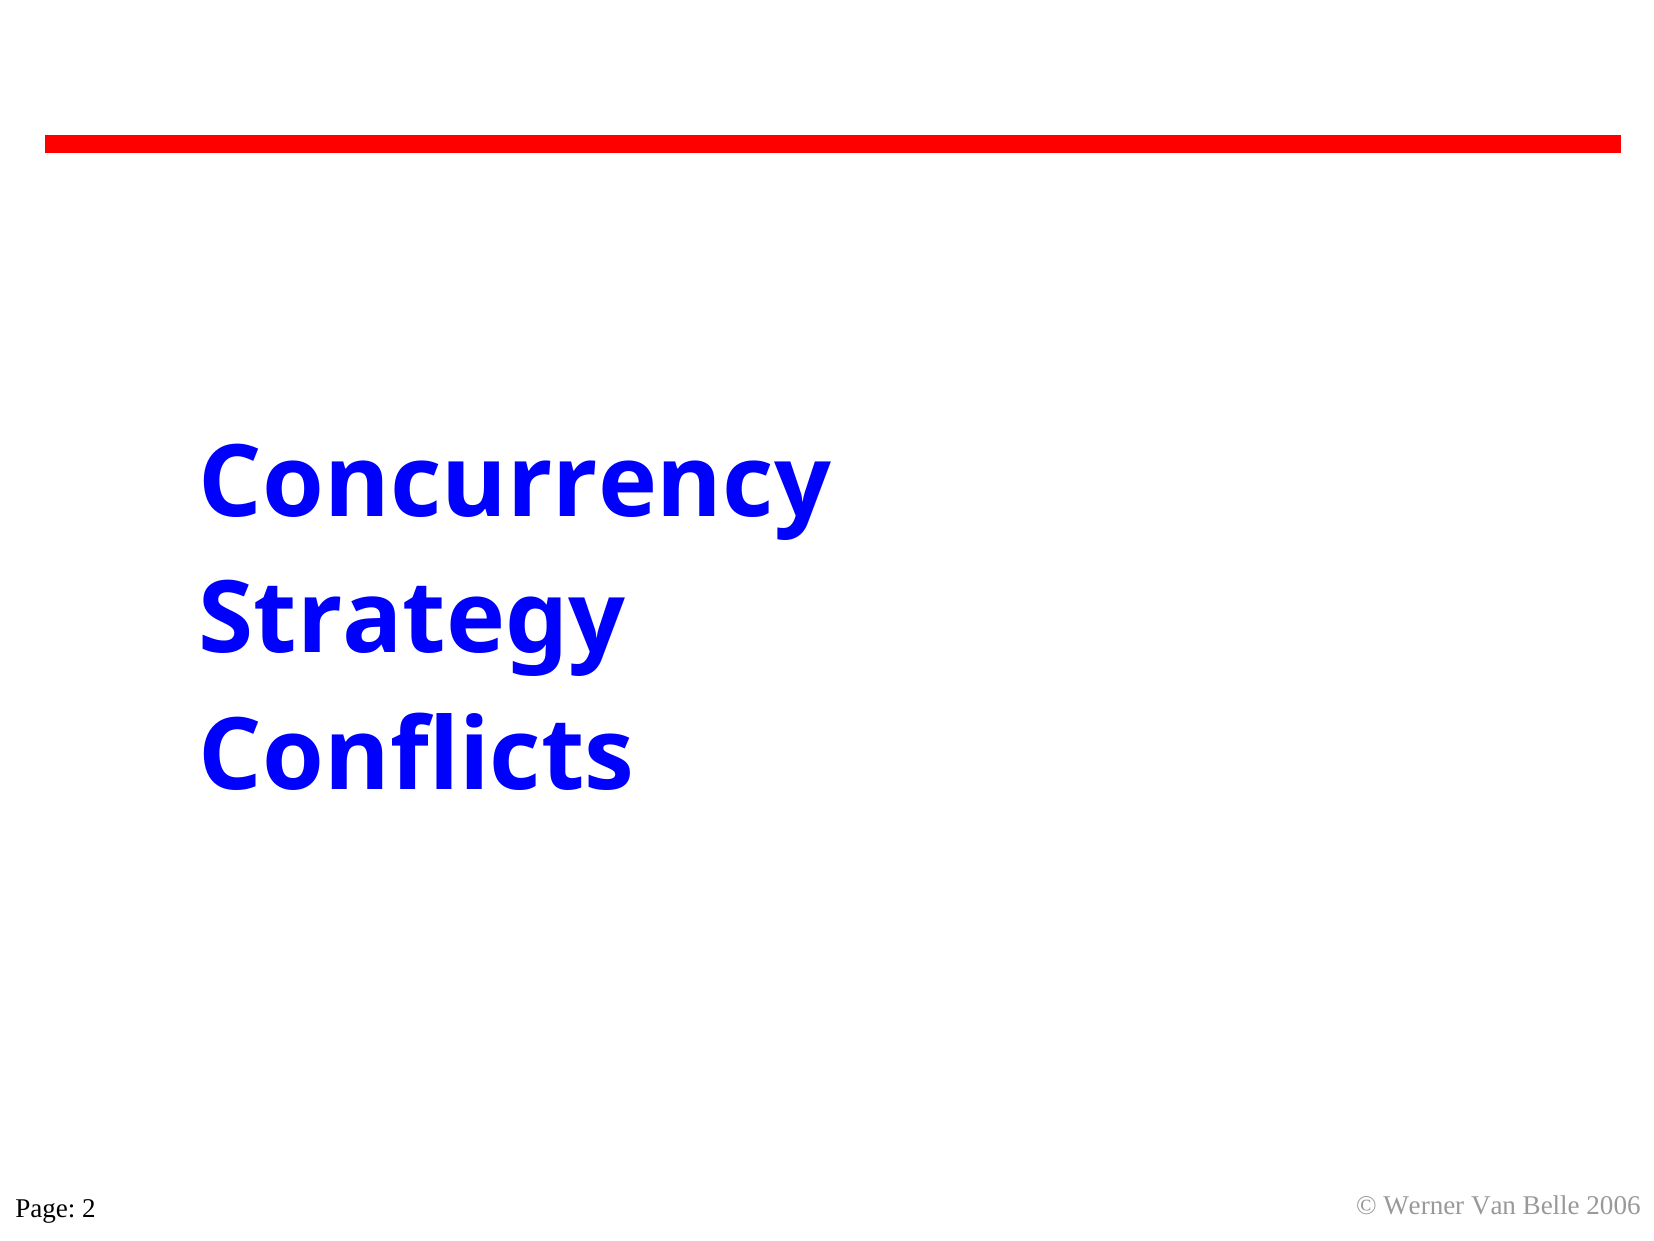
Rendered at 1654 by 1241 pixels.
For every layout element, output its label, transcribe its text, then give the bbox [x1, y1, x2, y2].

title Concurrency Strategy Conflicts [198, 439, 1654, 789]
